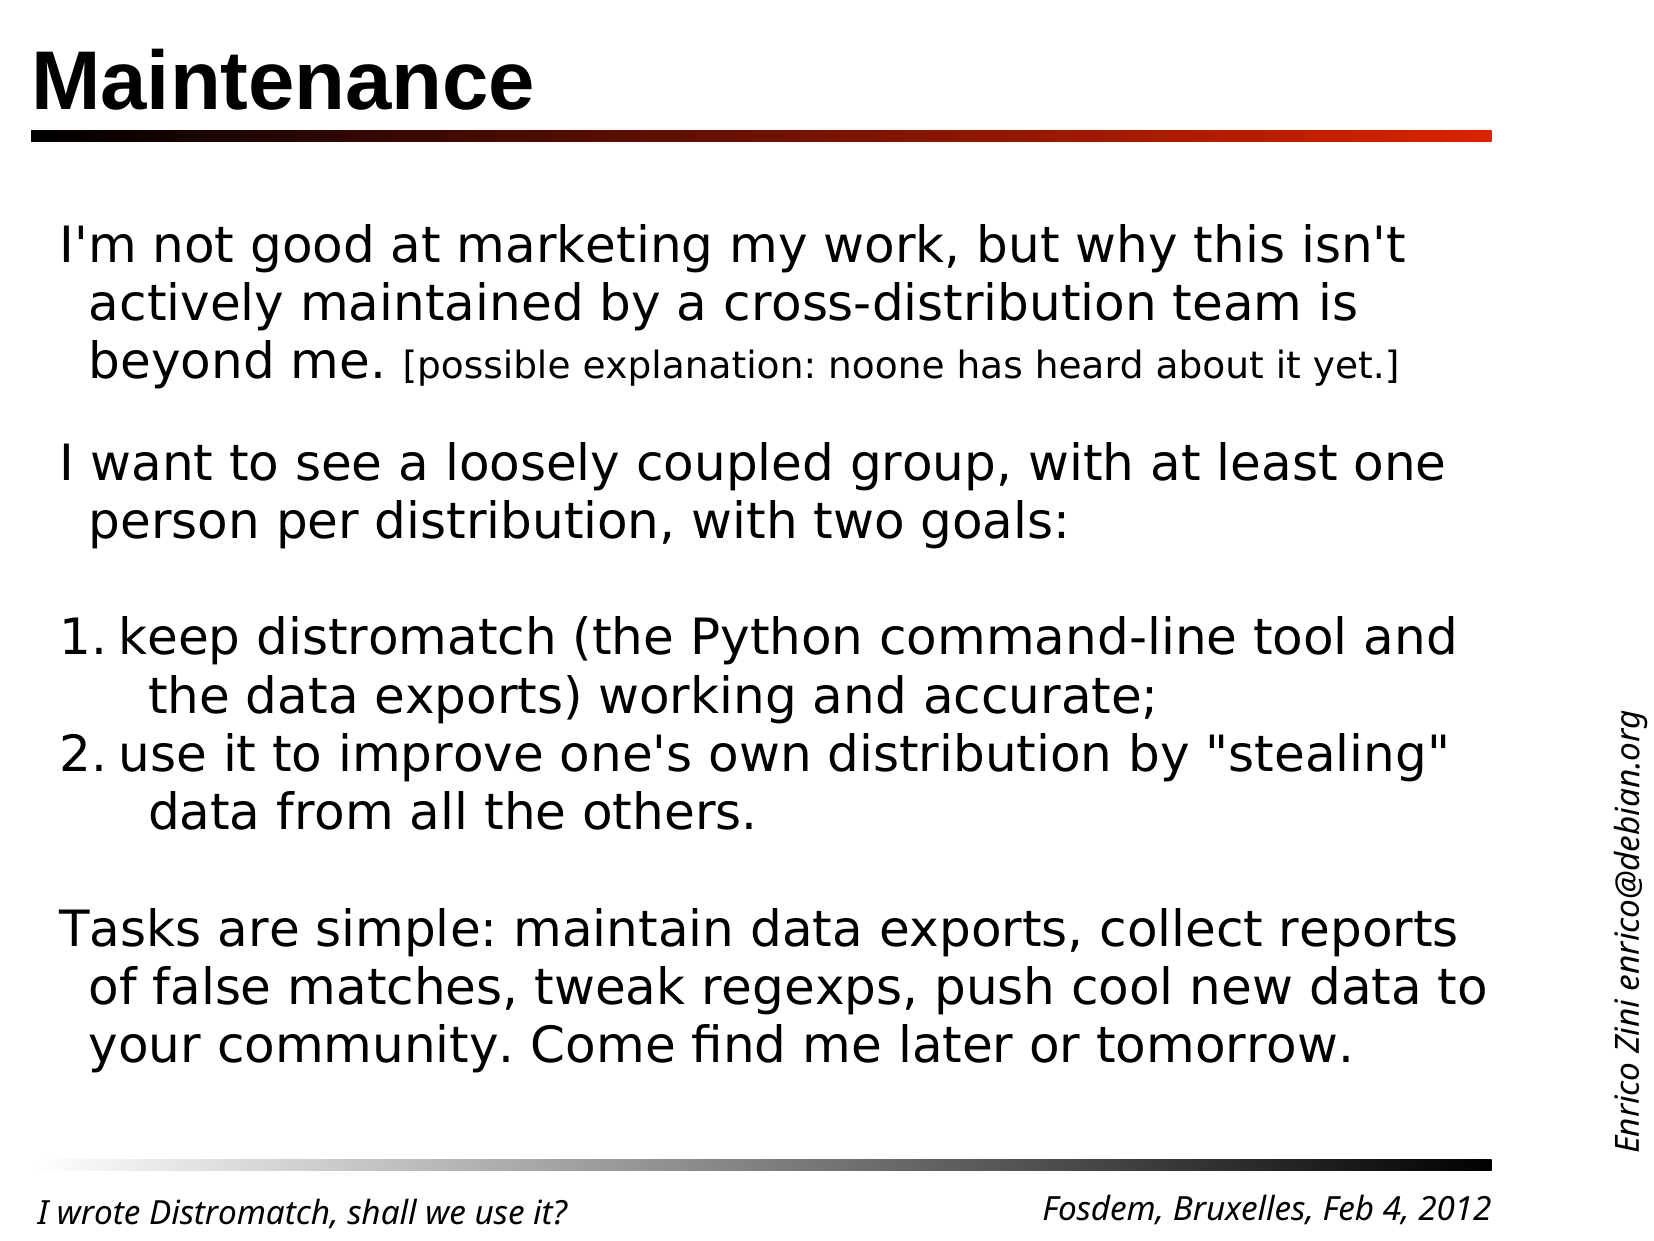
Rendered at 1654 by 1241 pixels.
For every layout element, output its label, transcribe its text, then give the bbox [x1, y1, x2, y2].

text_box Maintenance [31, 34, 1438, 168]
text_box I'm not good at marketing my work, but why this isn't actively maintained by a cross-distribution team is beyond me. [possible explanation: noone has heard about it yet.] I want to see a loosely coupled group, with at least one person per distribution, with two goals: keep distromatch (the Python command-line tool and the data exports) working and accurate; use it to improve one's own distribution by "stealing" data from all the others. Tasks are simple: maintain data exports, collect reports of false matches, tweak regexps, push cool new data to your community. Come find me later or tomorrow. [30, 215, 1507, 1089]
